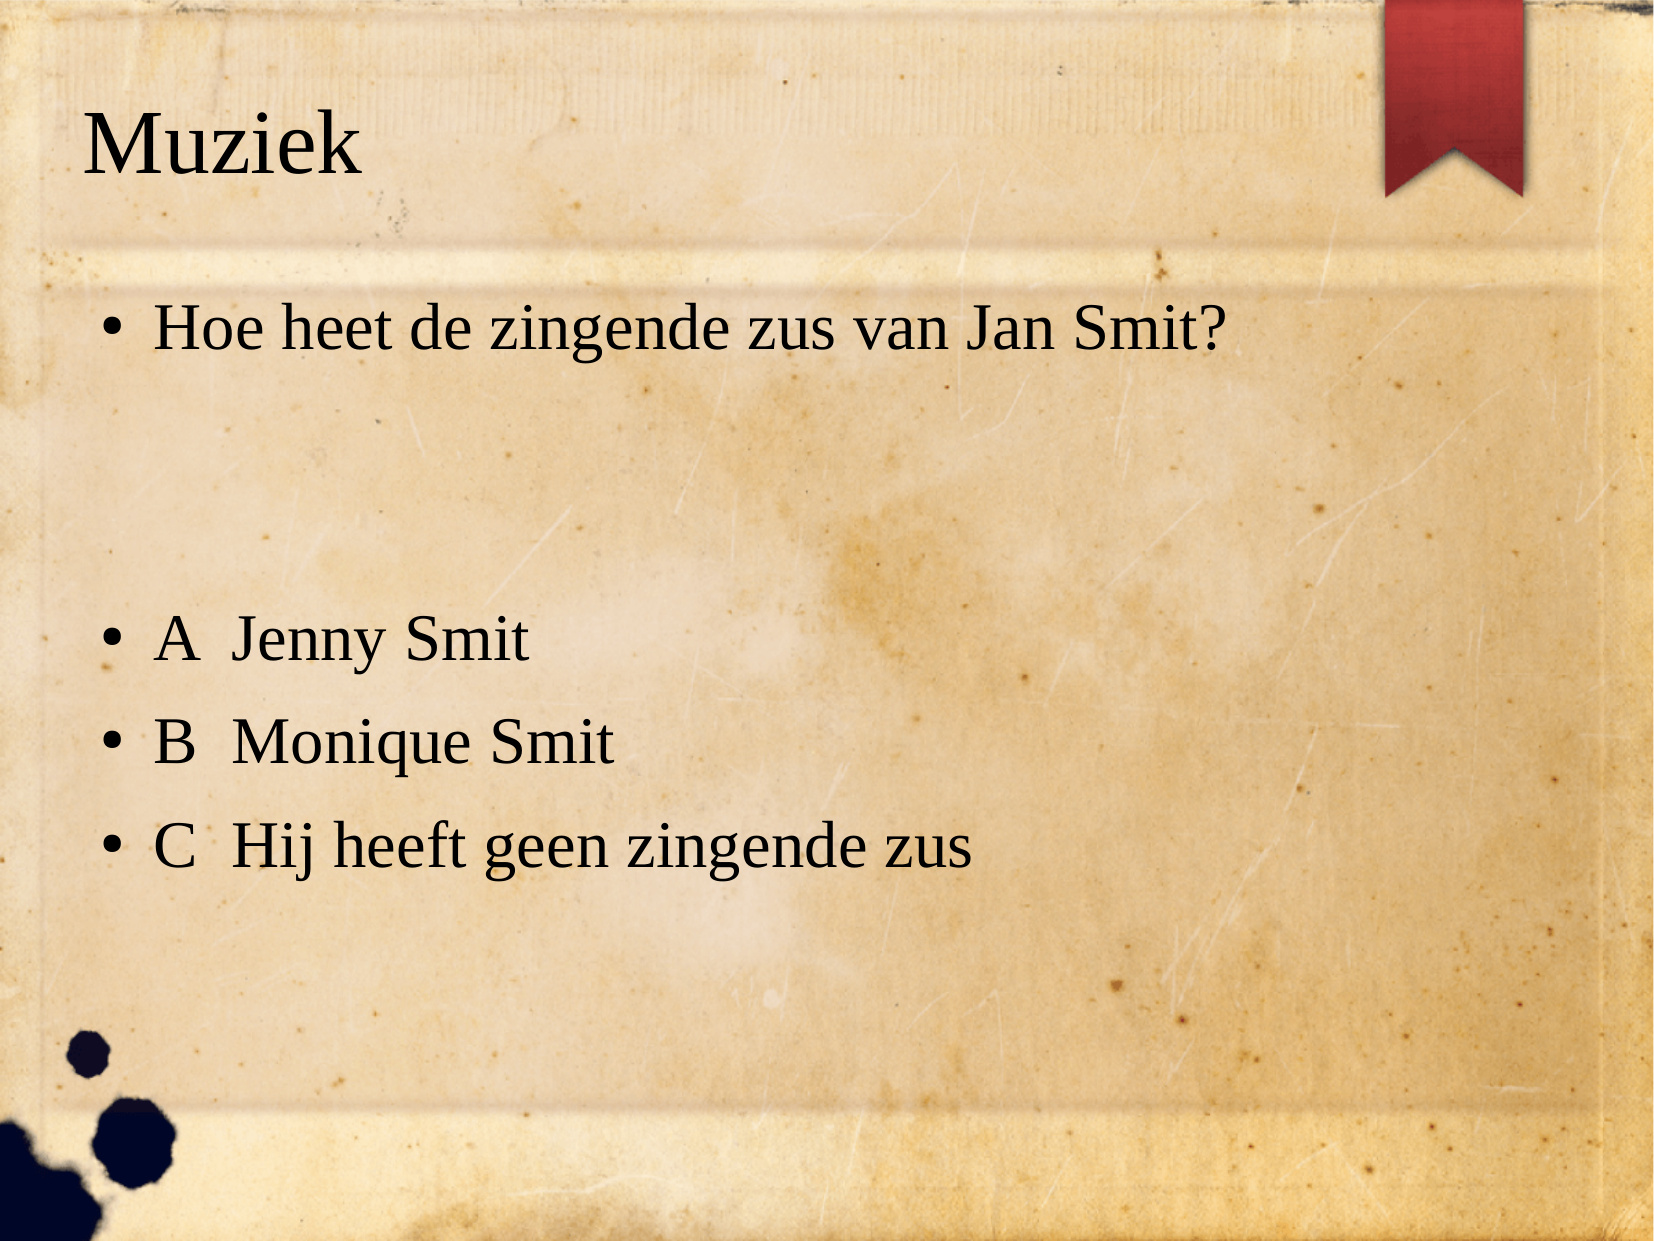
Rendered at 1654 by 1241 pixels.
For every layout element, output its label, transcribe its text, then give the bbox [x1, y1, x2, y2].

title Muziek [82, 49, 1347, 237]
list Hoe heet de zingende zus van Jan Smit? A Jenny Smit B Monique Smit C Hij heeft geen zingende zus [82, 290, 1538, 1010]
picture [0, 0, 1654, 1241]
